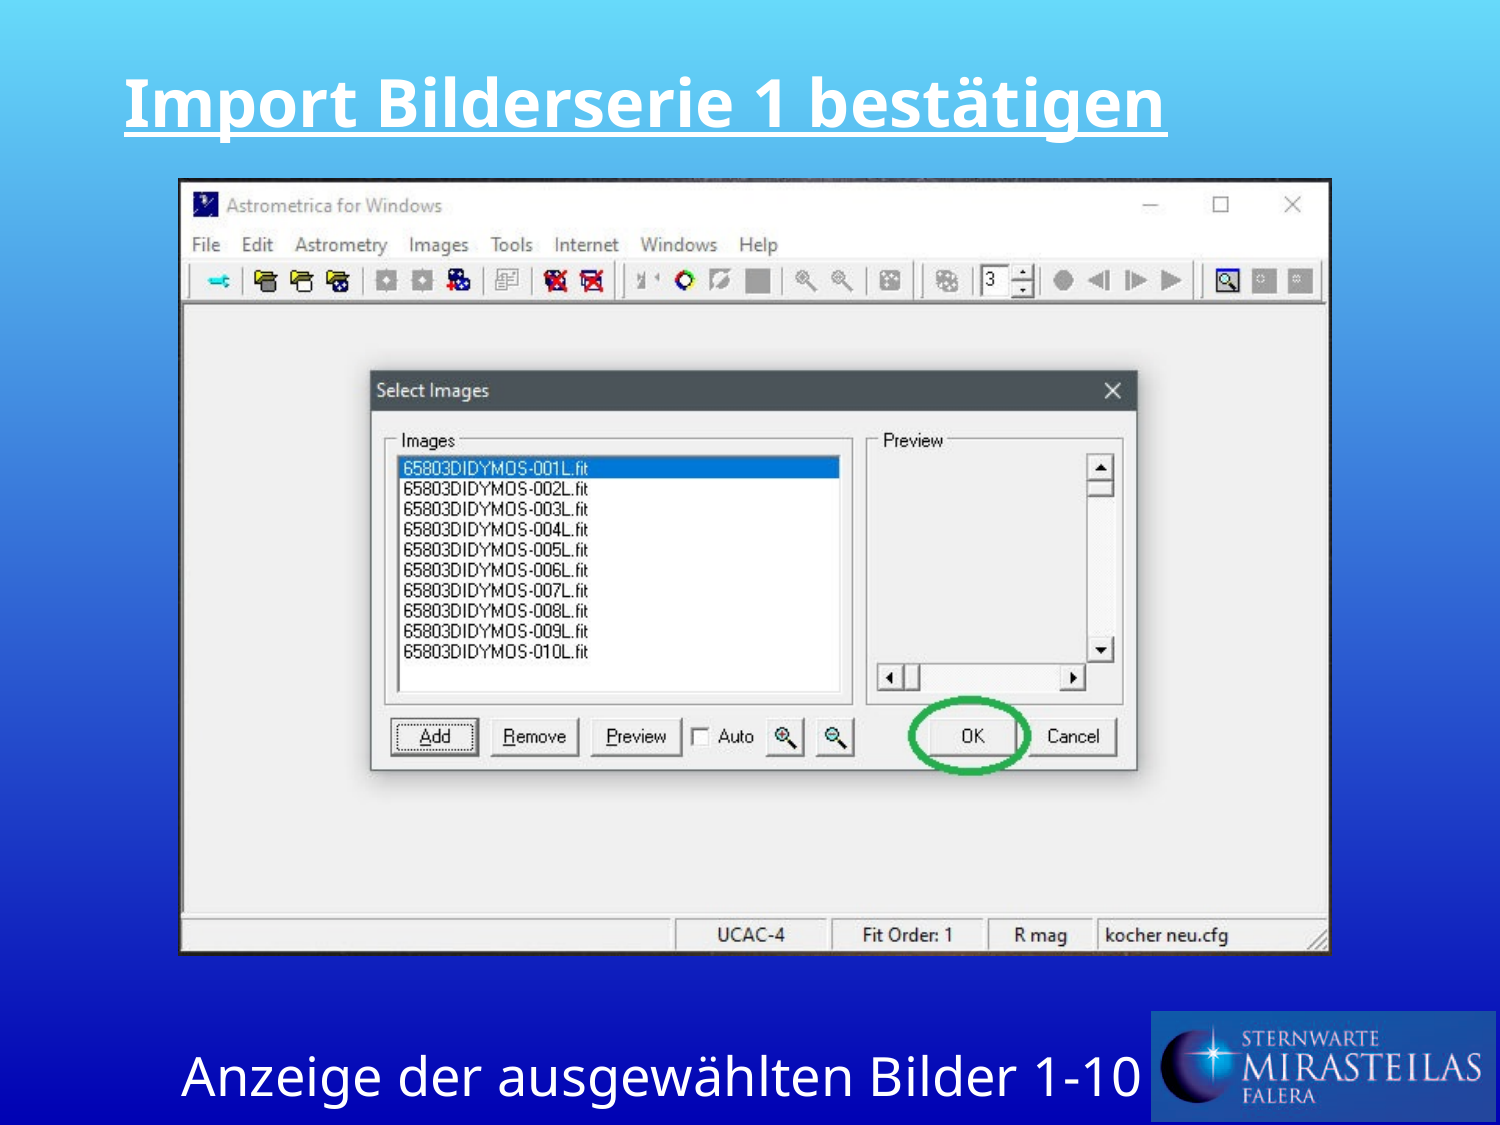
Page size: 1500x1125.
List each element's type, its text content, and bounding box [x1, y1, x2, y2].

picture [1151, 1011, 1496, 1122]
text_box Import Bilderserie 1 bestätigen Anzeige der ausgewählten Bilder 1-10 [94, 53, 1430, 680]
picture [178, 178, 1332, 956]
